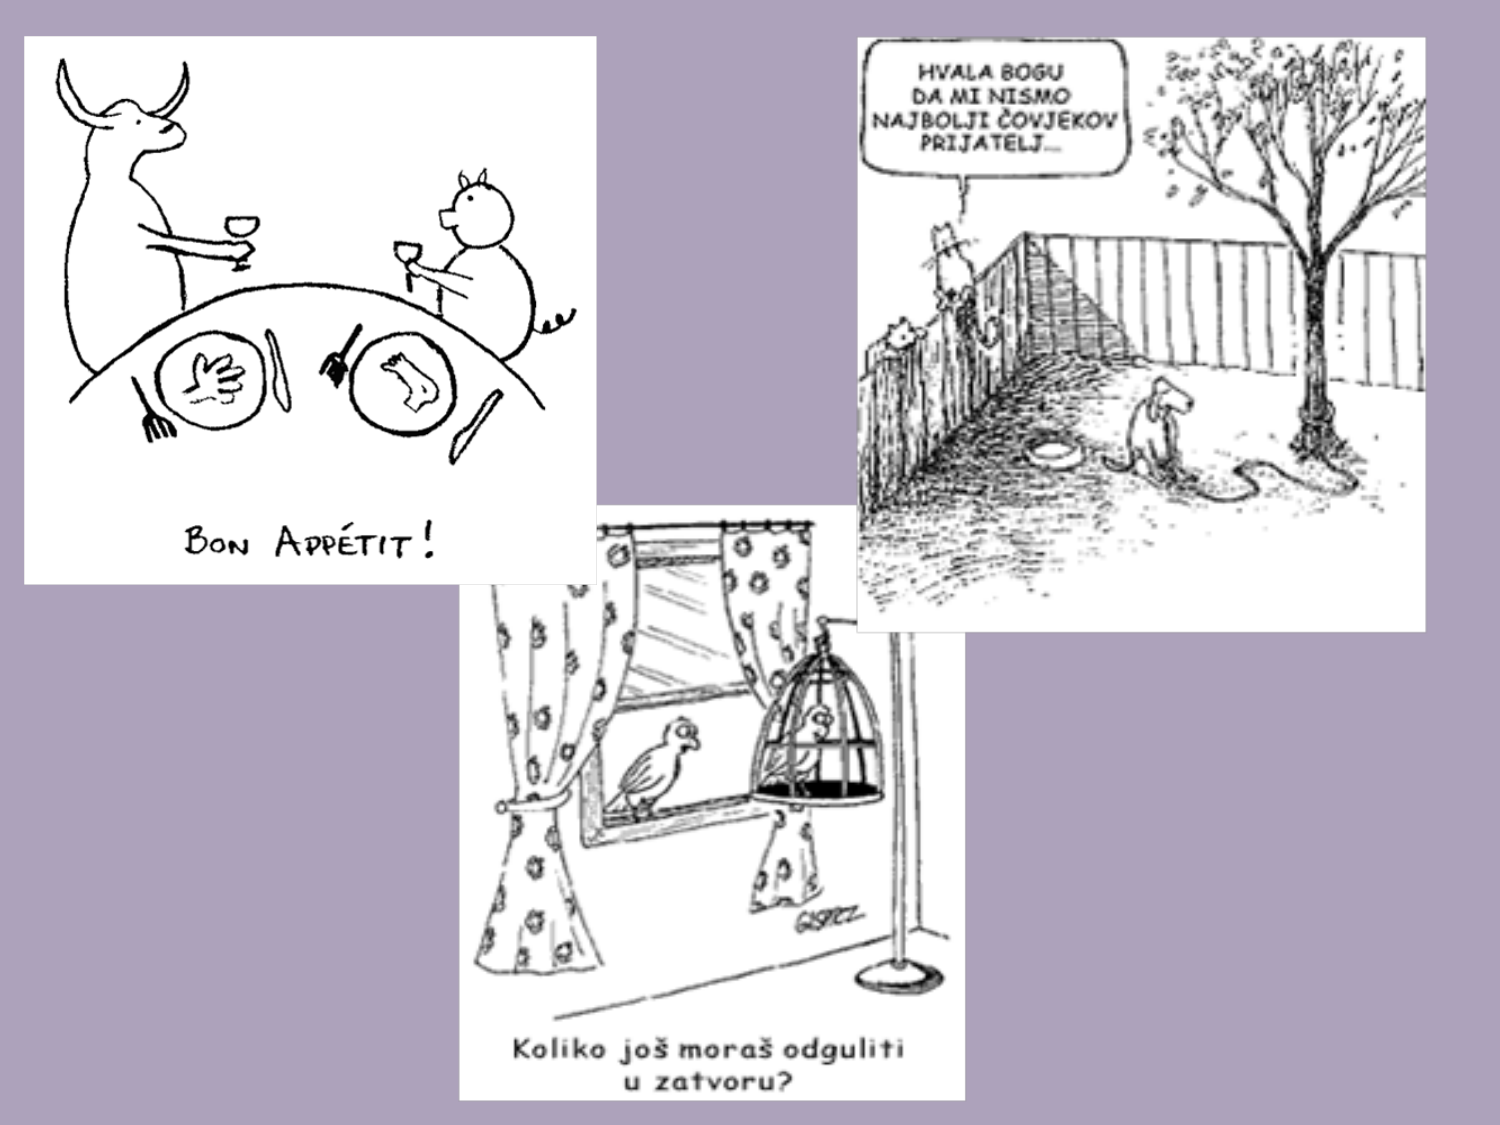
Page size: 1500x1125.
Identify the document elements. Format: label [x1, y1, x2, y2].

picture [23, 35, 1430, 1104]
